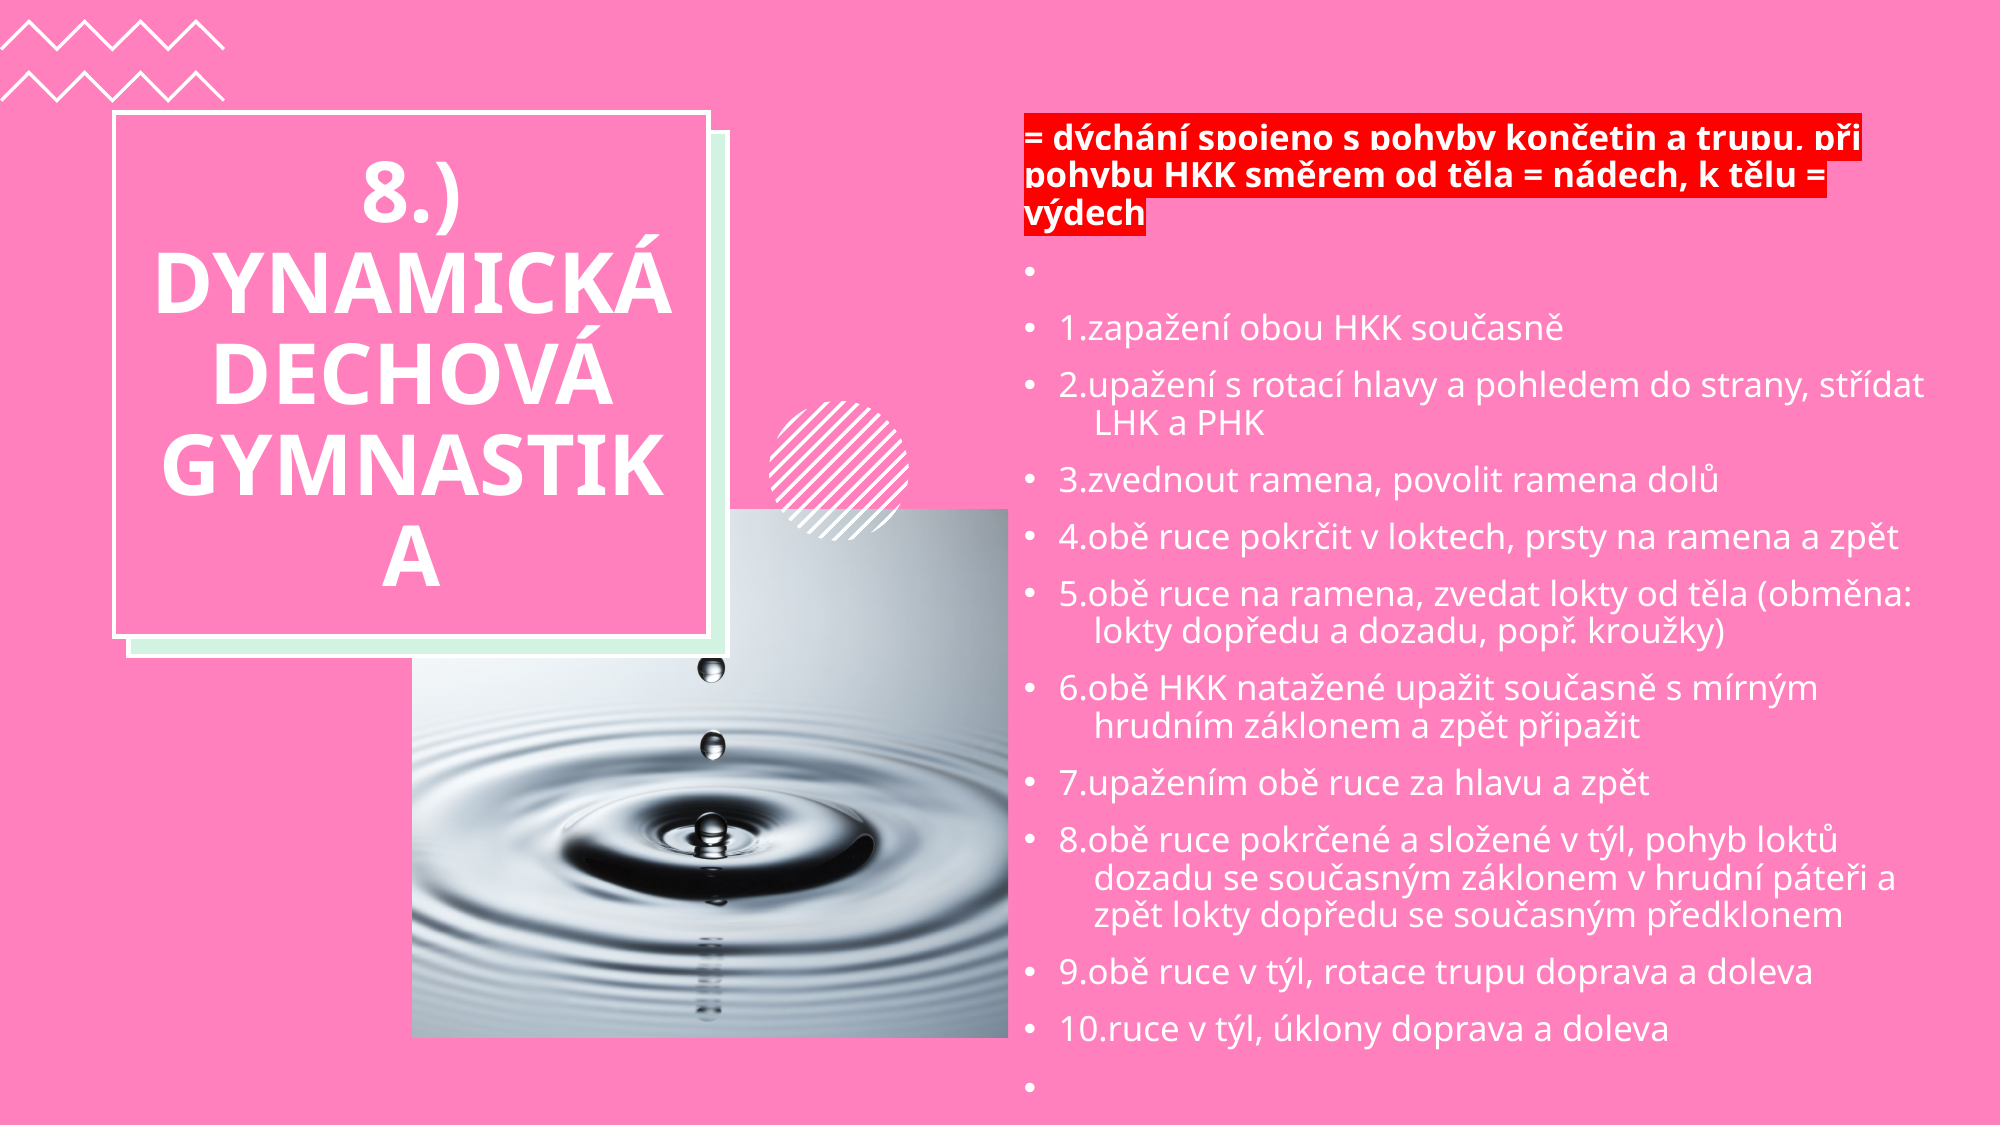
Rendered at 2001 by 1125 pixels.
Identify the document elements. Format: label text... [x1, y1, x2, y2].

list = dýchání spojeno s pohyby končetin a trupu, při pohybu HKK směrem od těla = nádech, k tělu = výdech 1.zapažení obou HKK současně 2.upažení s rotací hlavy a pohledem do strany, střídat LHK a PHK 3.zvednout ramena, povolit ramena dolů 4.obě ruce pokrčit v loktech, prsty na ramena a zpět 5.obě ruce na ramena, zvedat lokty od těla (obměna: lokty dopředu a dozadu, popř. kroužky) 6.obě HKK natažené upažit současně s mírným hrudním záklonem a zpět připažit 7.upažením obě ruce za hlavu a zpět 8.obě ruce pokrčené a složené v týl, pohyb loktů dozadu se současným záklonem v hrudní páteři a zpět lokty dopředu se současným předklonem 9.obě ruce v týl, rotace trupu doprava a doleva 10.ruce v týl, úklony doprava a doleva [1008, 112, 1964, 1077]
title 8.) DYNAMICKÁ DECHOVÁ GYMNASTIKA [121, 141, 703, 614]
picture [412, 509, 1008, 1038]
text_box [0, 0, 2000, 1125]
